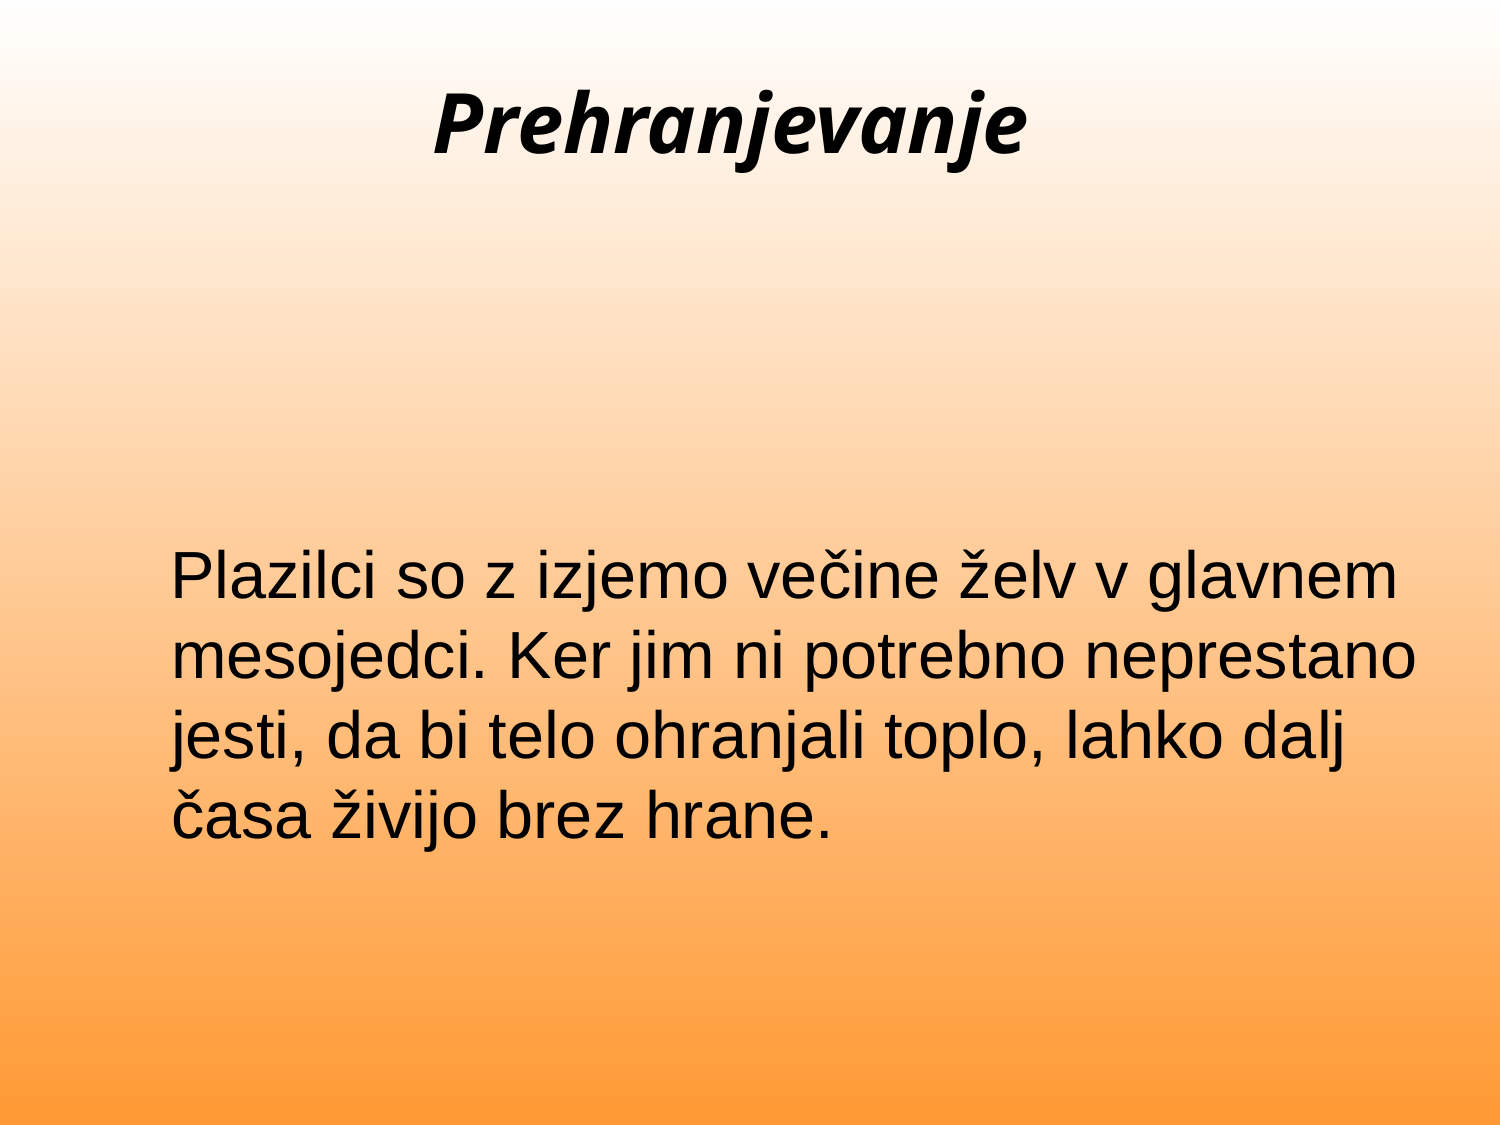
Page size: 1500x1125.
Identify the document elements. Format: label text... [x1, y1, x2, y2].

text_box Plazilci so z izjemo večine želv v glavnem mesojedci. Ker jim ni potrebno neprestano jesti, da bi telo ohranjali toplo, lahko dalj časa živijo brez hrane. [99, 524, 1450, 1125]
text_box Prehranjevanje [337, 62, 1125, 450]
